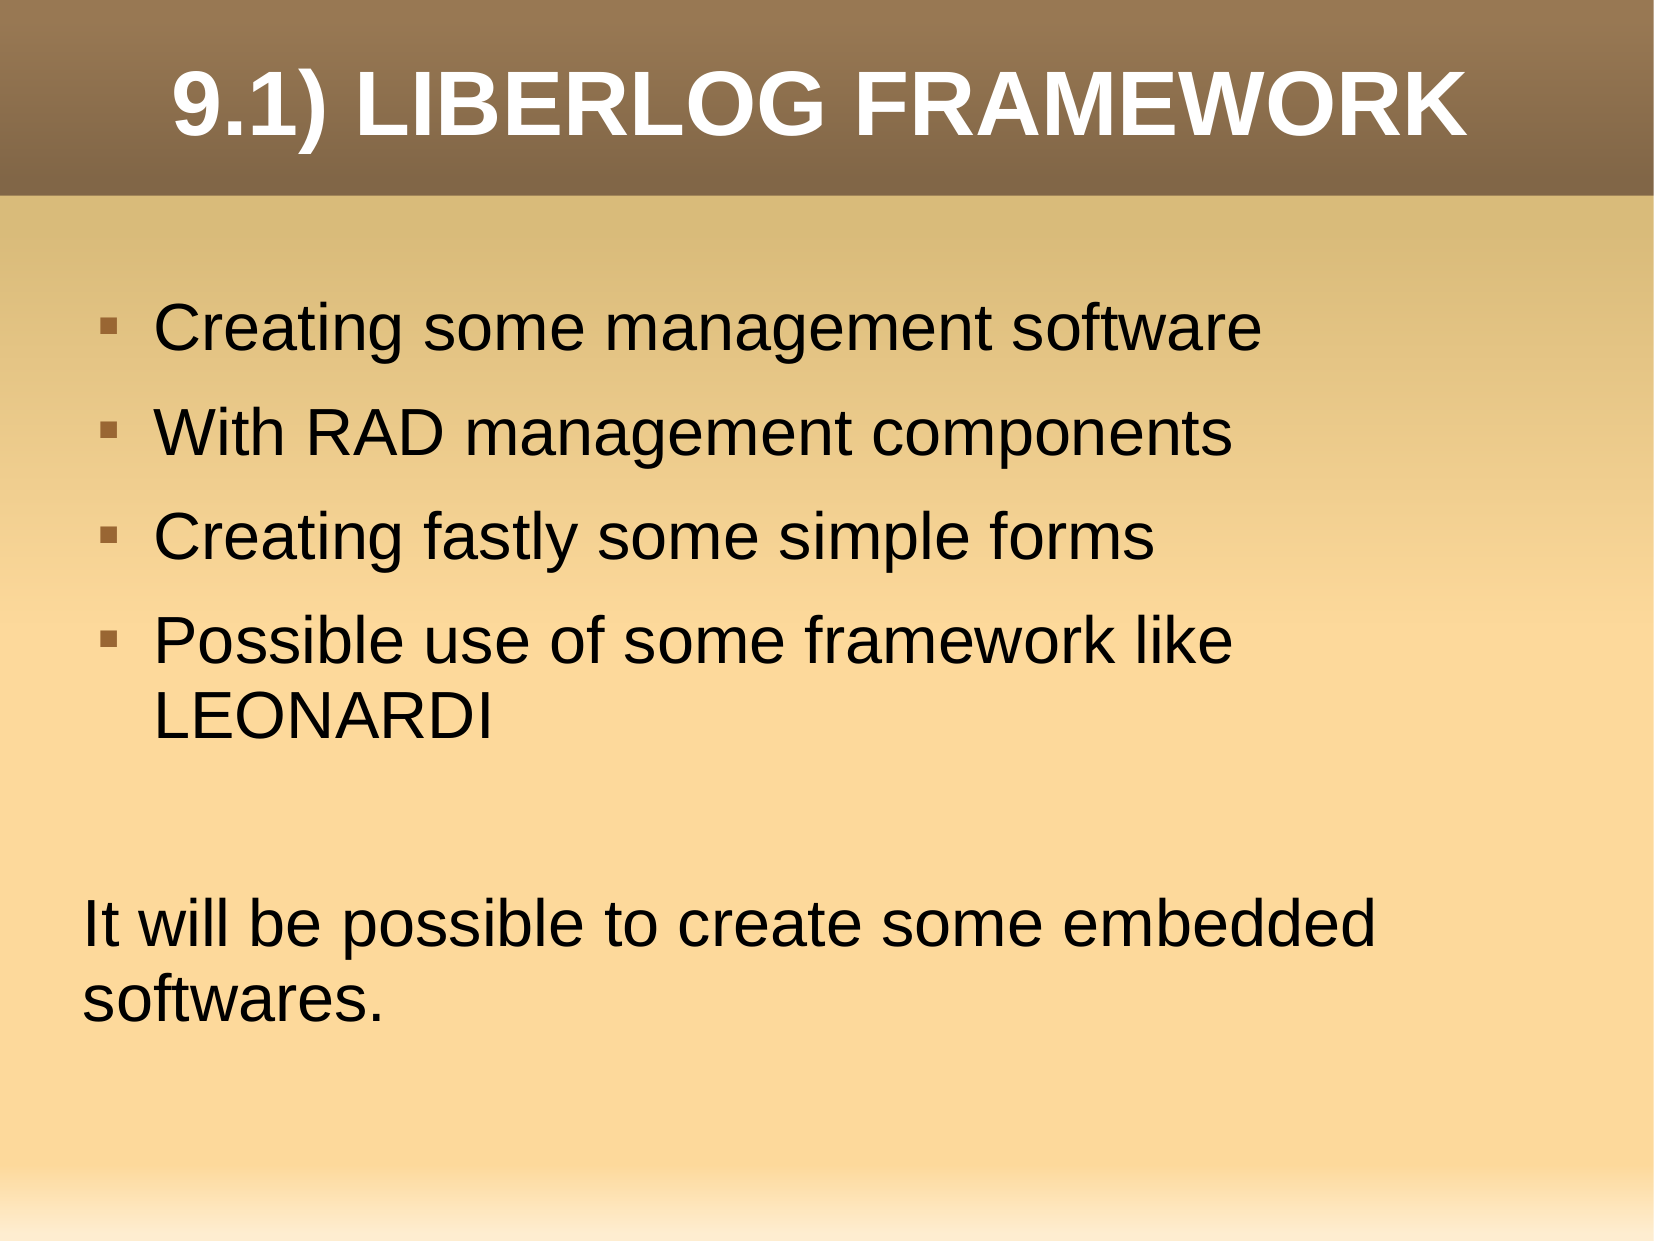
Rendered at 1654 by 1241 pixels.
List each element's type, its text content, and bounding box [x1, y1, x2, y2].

list Creating some management software With RAD management components Creating fastly some simple forms Possible use of some framework like LEONARDI It will be possible to create some embedded softwares. [82, 290, 1571, 1094]
picture [0, 0, 1654, 1241]
title 9.1) LIBERLOG FRAMEWORK [76, 7, 1565, 200]
